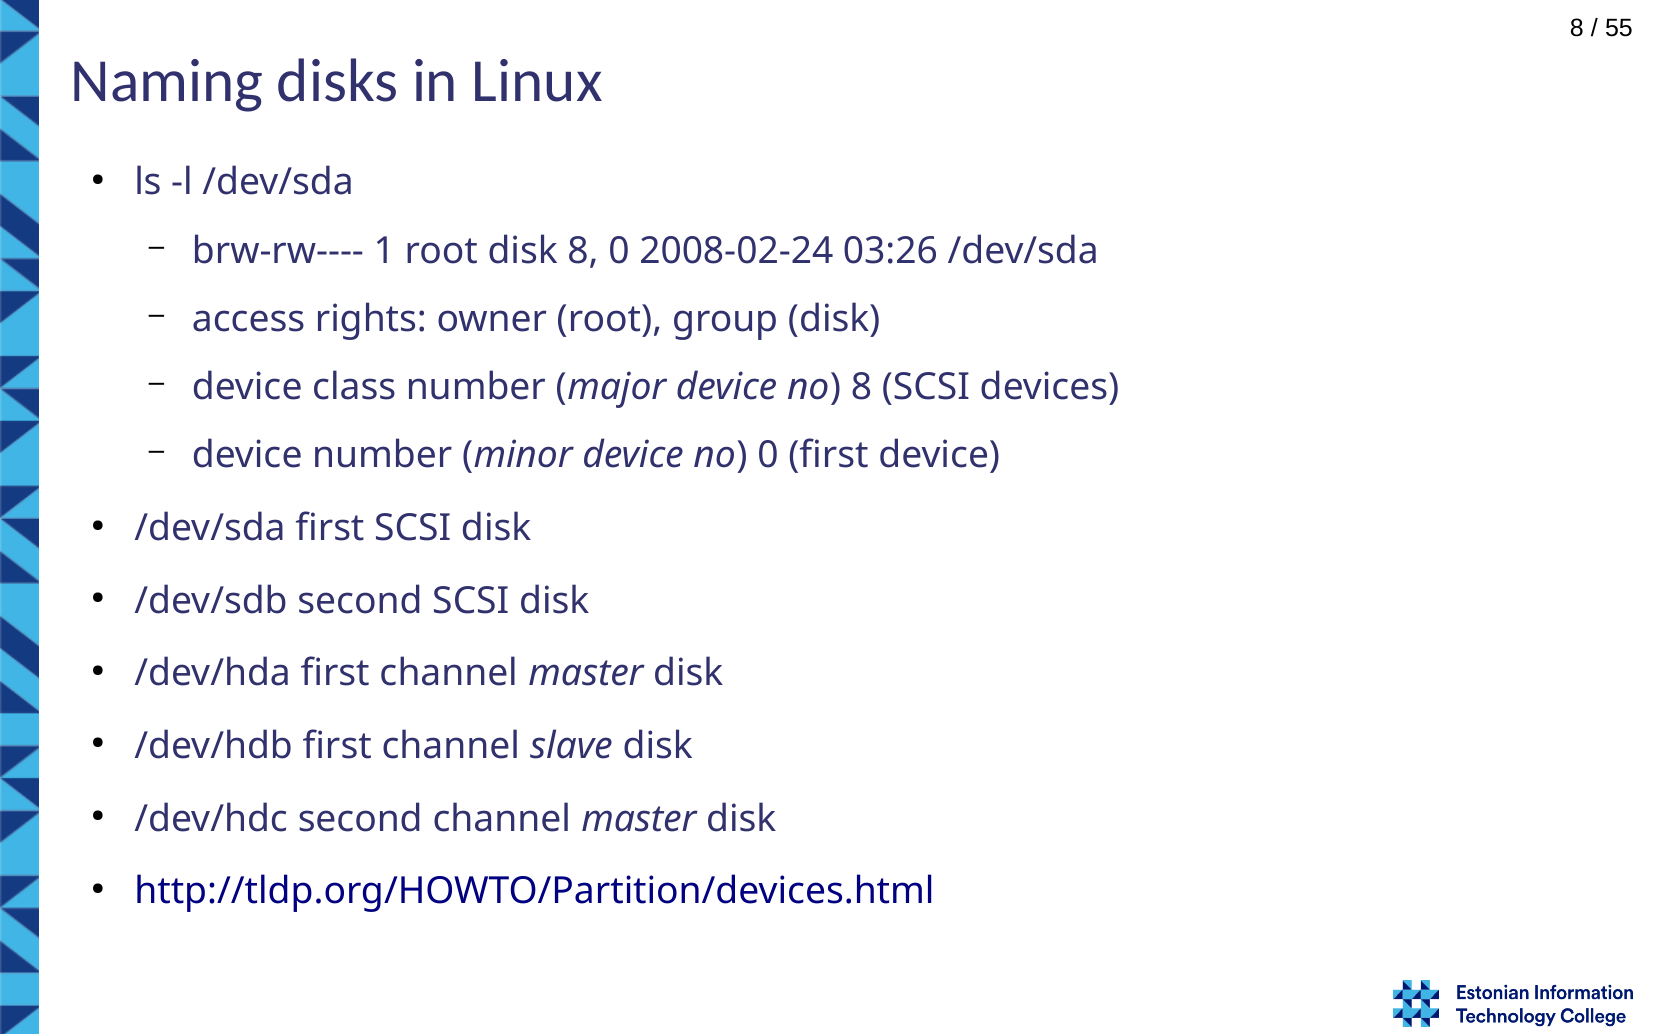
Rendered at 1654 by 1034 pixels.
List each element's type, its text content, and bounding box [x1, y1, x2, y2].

list ls -l /dev/sda brw-rw---- 1 root disk 8, 0 2008-02-24 03:26 /dev/sda access rights: owner (root), group (disk) device class number (major device no) 8 (SCSI devices) device number (minor device no) 0 (first device) /dev/sda first SCSI disk /dev/sdb second SCSI disk /dev/hda first channel master disk /dev/hdb first channel slave disk /dev/hdc second channel master disk http://tldp.org/HOWTO/Partition/devices.html [77, 155, 1589, 923]
picture [1393, 980, 1633, 1027]
title Naming disks in Linux [70, 41, 1630, 130]
